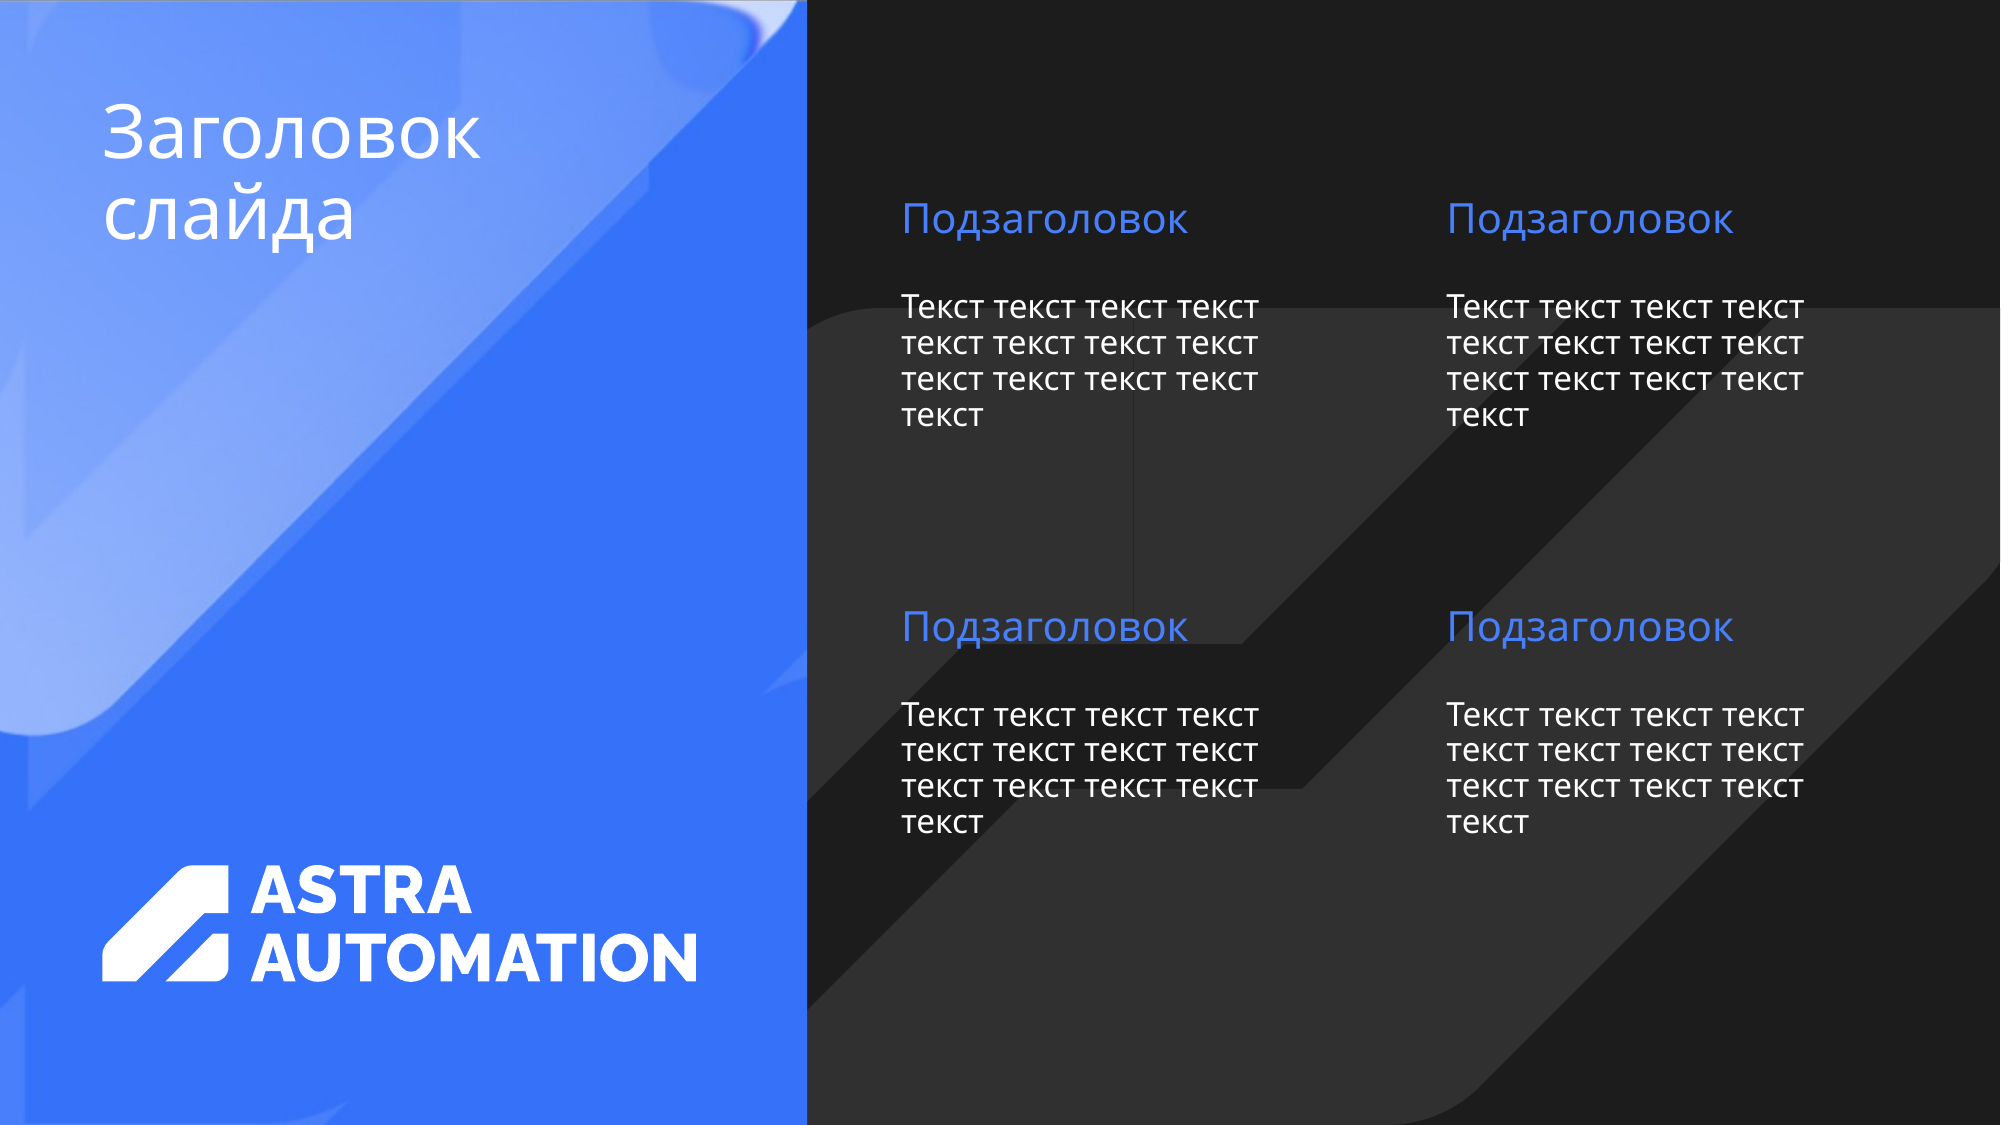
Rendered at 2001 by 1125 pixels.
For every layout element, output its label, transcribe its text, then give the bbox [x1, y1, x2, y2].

title Заголовок слайда [87, 86, 685, 340]
list Подзаголовок [886, 597, 1353, 666]
list Подзаголовок [1431, 190, 1898, 259]
list Текст текст текст текст текст текст текст текст текст текст текст текст текст [886, 689, 1353, 875]
list Текст текст текст текст текст текст текст текст текст текст текст текст текст [1431, 282, 1898, 468]
list Подзаголовок [1431, 597, 1898, 666]
list Текст текст текст текст текст текст текст текст текст текст текст текст текст [1431, 689, 1898, 875]
list Подзаголовок [886, 190, 1353, 259]
picture [73, 3, 808, 1125]
list Текст текст текст текст текст текст текст текст текст текст текст текст текст [886, 282, 1353, 468]
